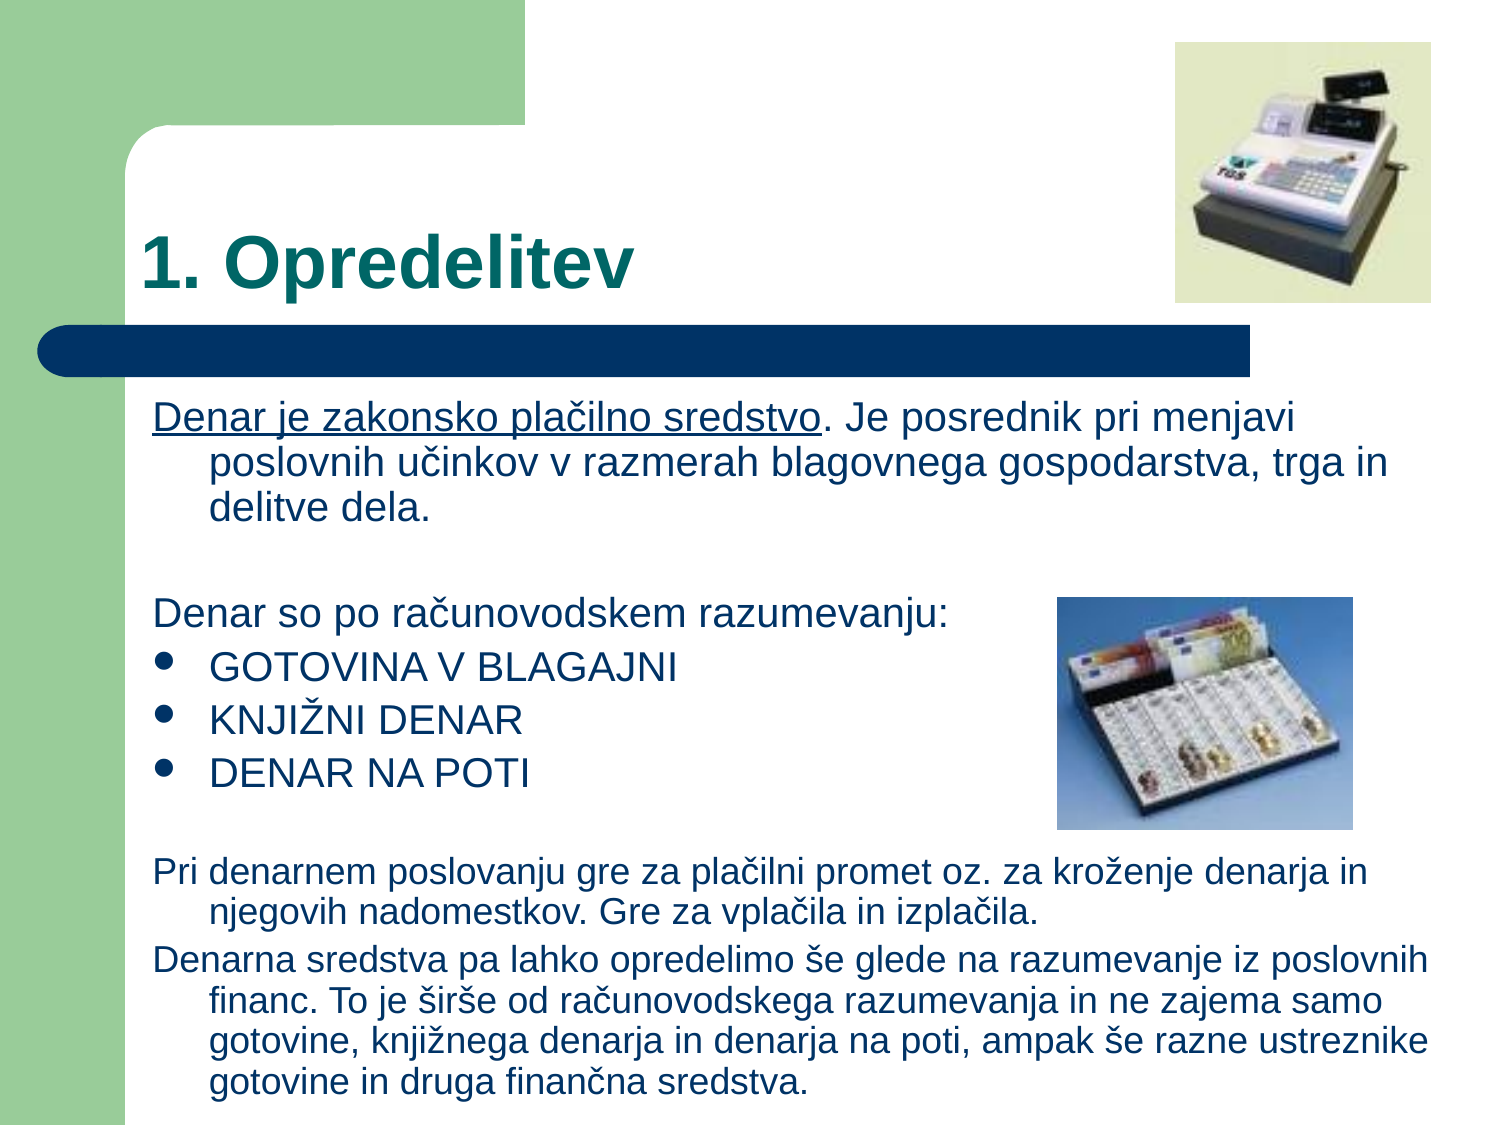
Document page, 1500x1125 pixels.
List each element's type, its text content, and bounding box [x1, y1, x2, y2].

picture [1175, 42, 1431, 303]
picture [1057, 597, 1353, 830]
title 1. Opredelitev [125, 125, 1425, 313]
list Denar je zakonsko plačilno sredstvo. Je posrednik pri menjavi poslovnih učinkov v razmerah blagovnega gospodarstva, trga in delitve dela. Denar so po računovodskem razumevanju: GOTOVINA V BLAGAJNI KNJIŽNI DENAR DENAR NA POTI Pri denarnem poslovanju gre za plačilni promet oz. za kroženje denarja in njegovih nadomestkov. Gre za vplačila in izplačila. Denarna sredstva pa lahko opredelimo še glede na razumevanje iz poslovnih financ. To je širše od računovodskega razumevanja in ne zajema samo gotovine, knjižnega denarja in denarja na poti, ampak še razne ustreznike gotovine in druga finančna sredstva. [137, 387, 1459, 1125]
